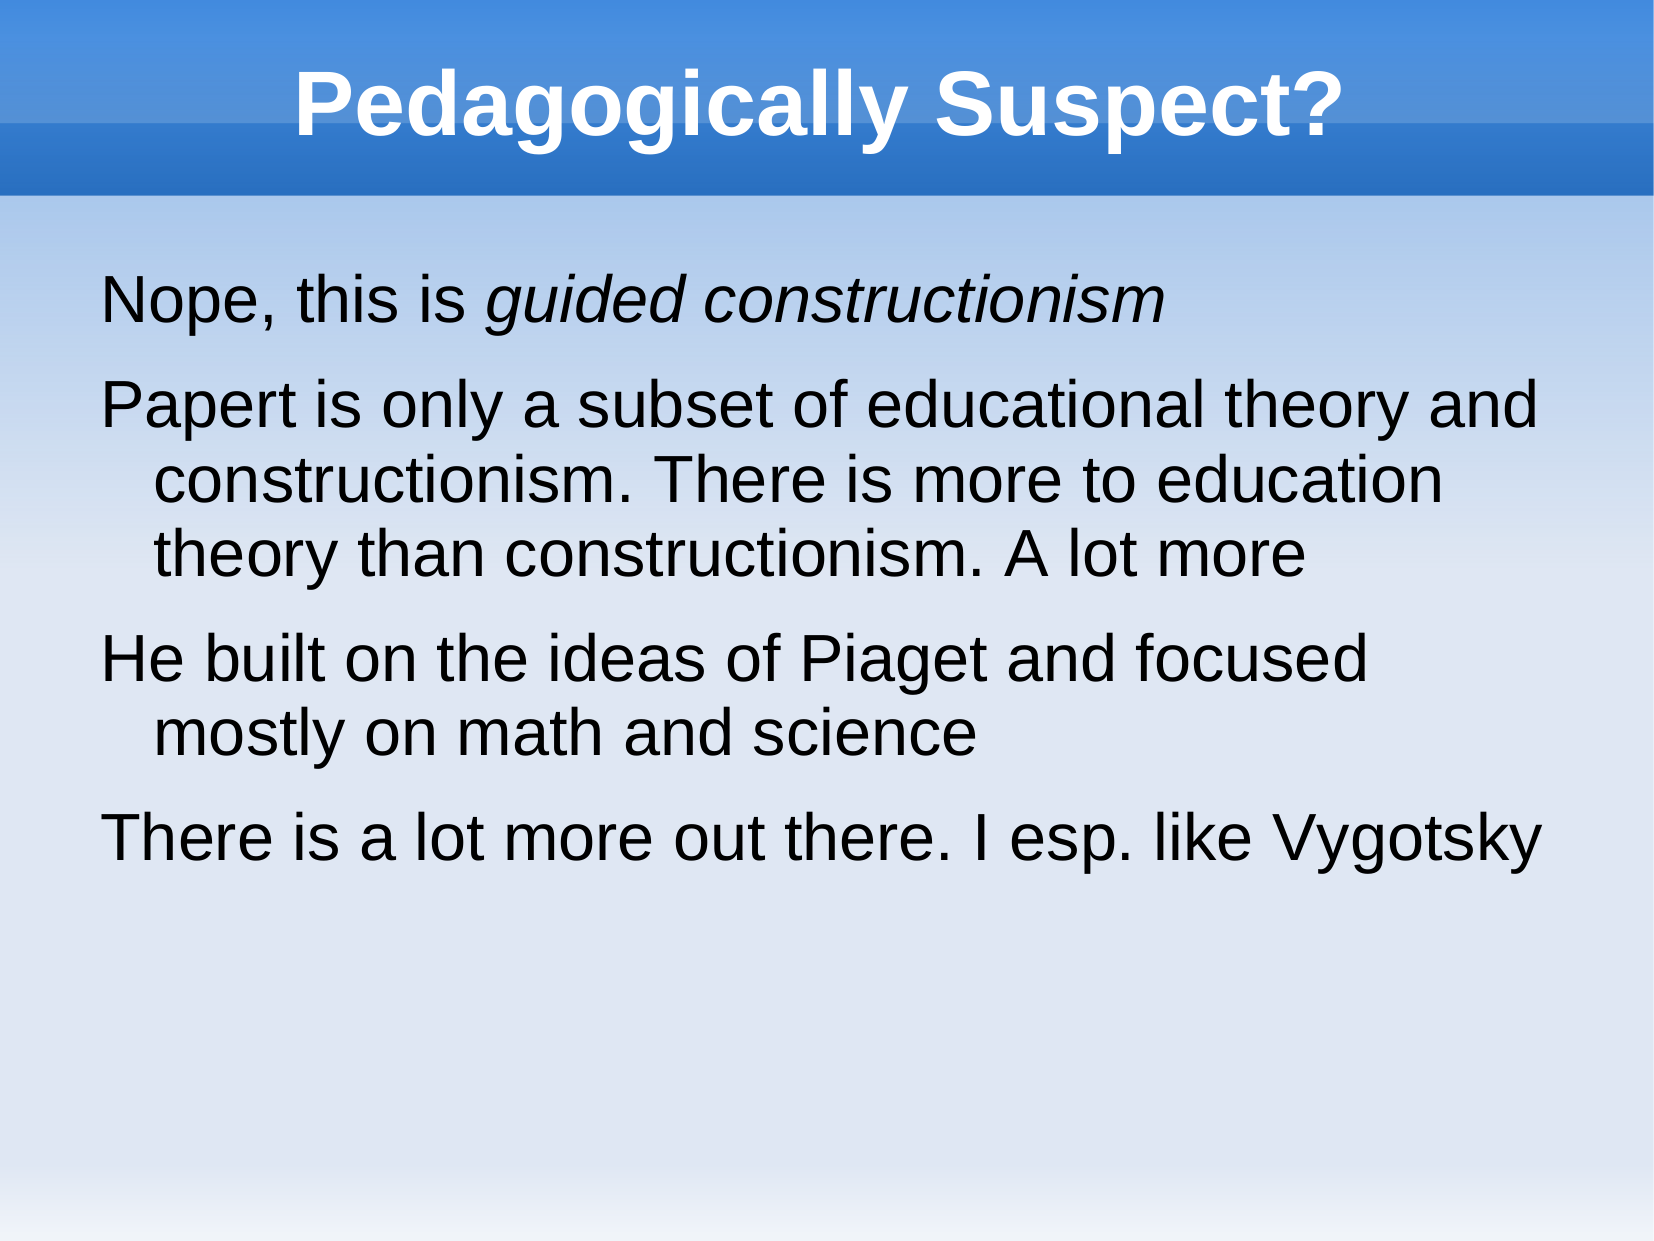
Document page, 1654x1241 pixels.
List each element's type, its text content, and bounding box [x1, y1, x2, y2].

list Nope, this is guided constructionism Papert is only a subset of educational theory and constructionism. There is more to education theory than constructionism. A lot more He built on the ideas of Piaget and focused mostly on math and science There is a lot more out there. I esp. like Vygotsky [82, 262, 1571, 1101]
title Pedagogically Suspect? [76, 7, 1565, 200]
picture [0, 0, 1654, 1241]
